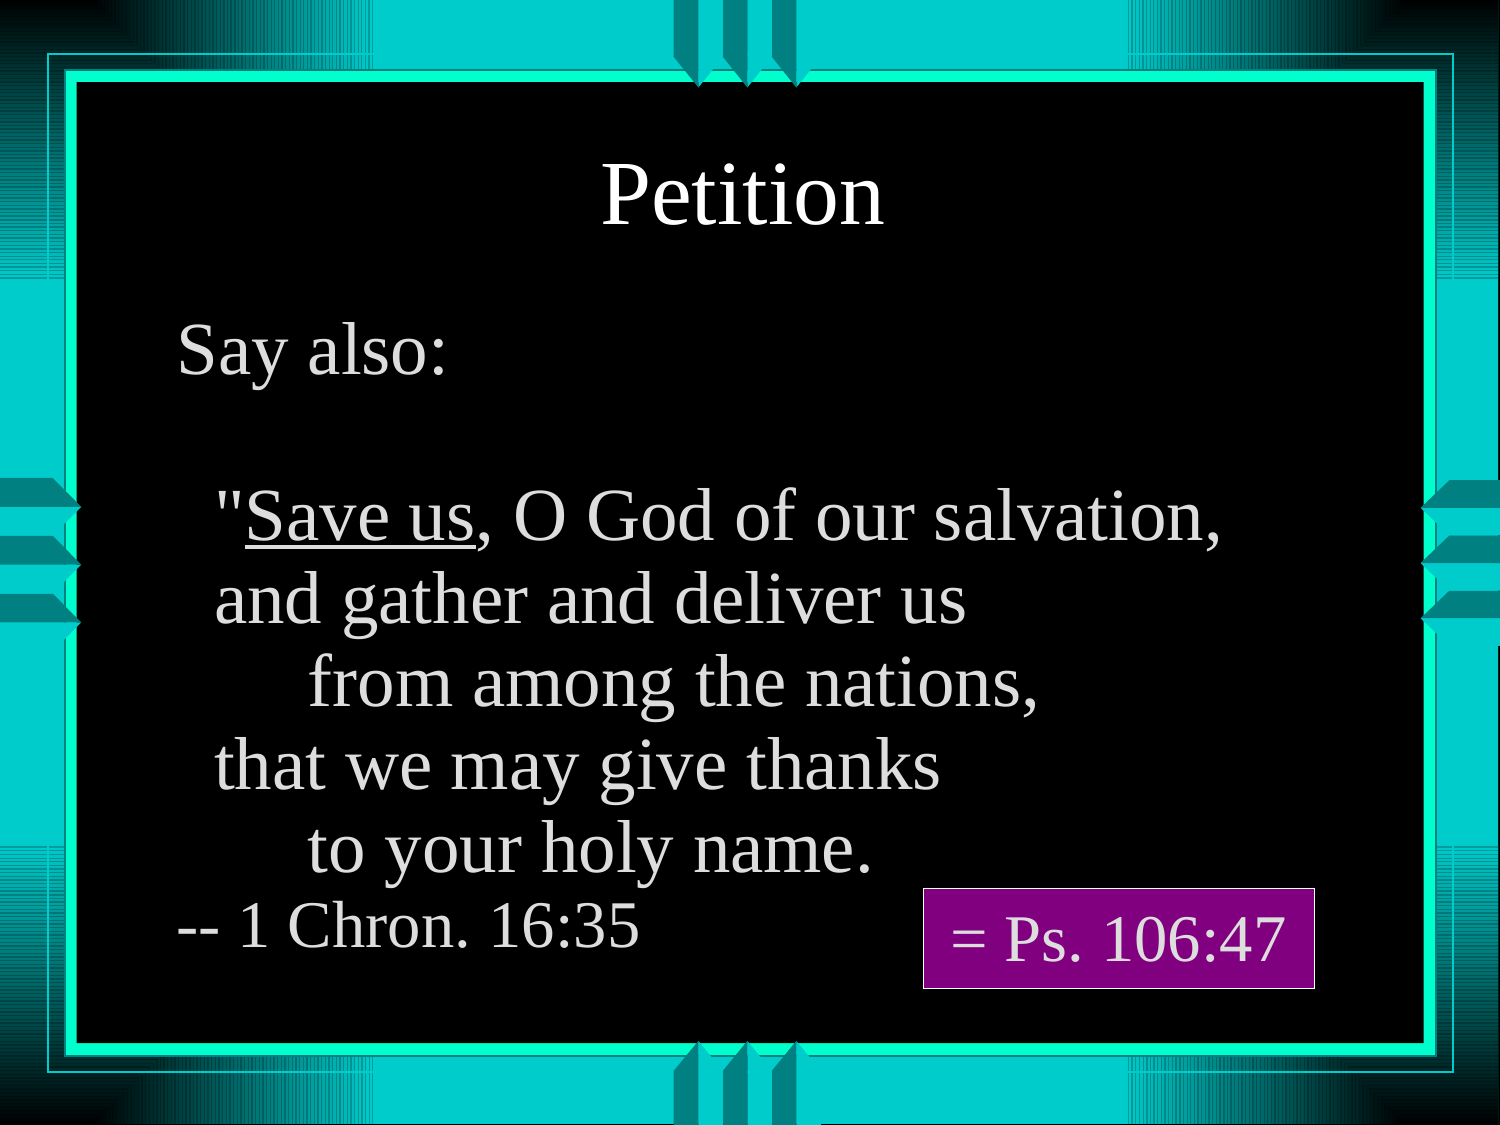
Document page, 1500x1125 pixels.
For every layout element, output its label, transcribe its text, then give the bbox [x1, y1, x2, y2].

text_box = Ps. 106:47 [923, 888, 1315, 989]
text_box Say also: "Save us, O God of our salvation, and gather and deliver us from among the nations, that we may give thanks to your holy name. -- 1 Chron. 16:35 [161, 300, 1362, 970]
title Petition [86, 99, 1400, 288]
